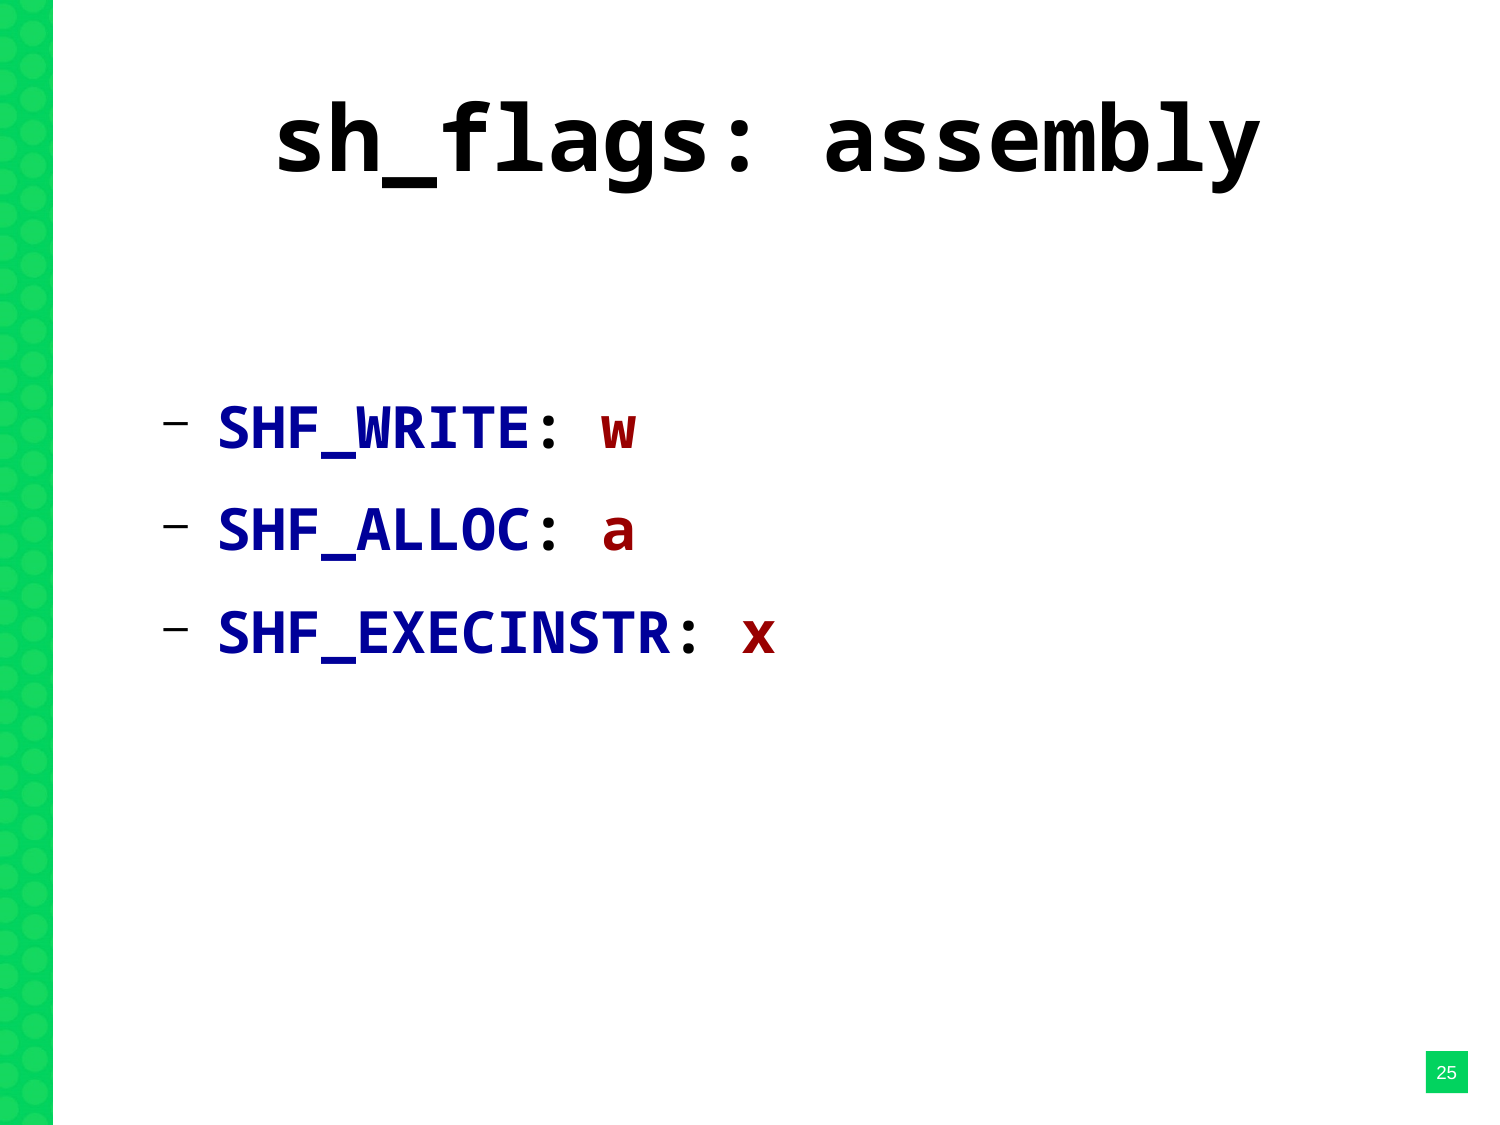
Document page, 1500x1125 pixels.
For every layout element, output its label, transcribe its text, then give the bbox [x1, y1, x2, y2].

title sh_flags: assembly [75, 42, 1426, 229]
list SHF_WRITE: w SHF_ALLOC: a SHF_EXECINSTR: x [75, 271, 1426, 924]
picture [0, 0, 53, 1125]
text_box <number> [1425, 1051, 1468, 1094]
